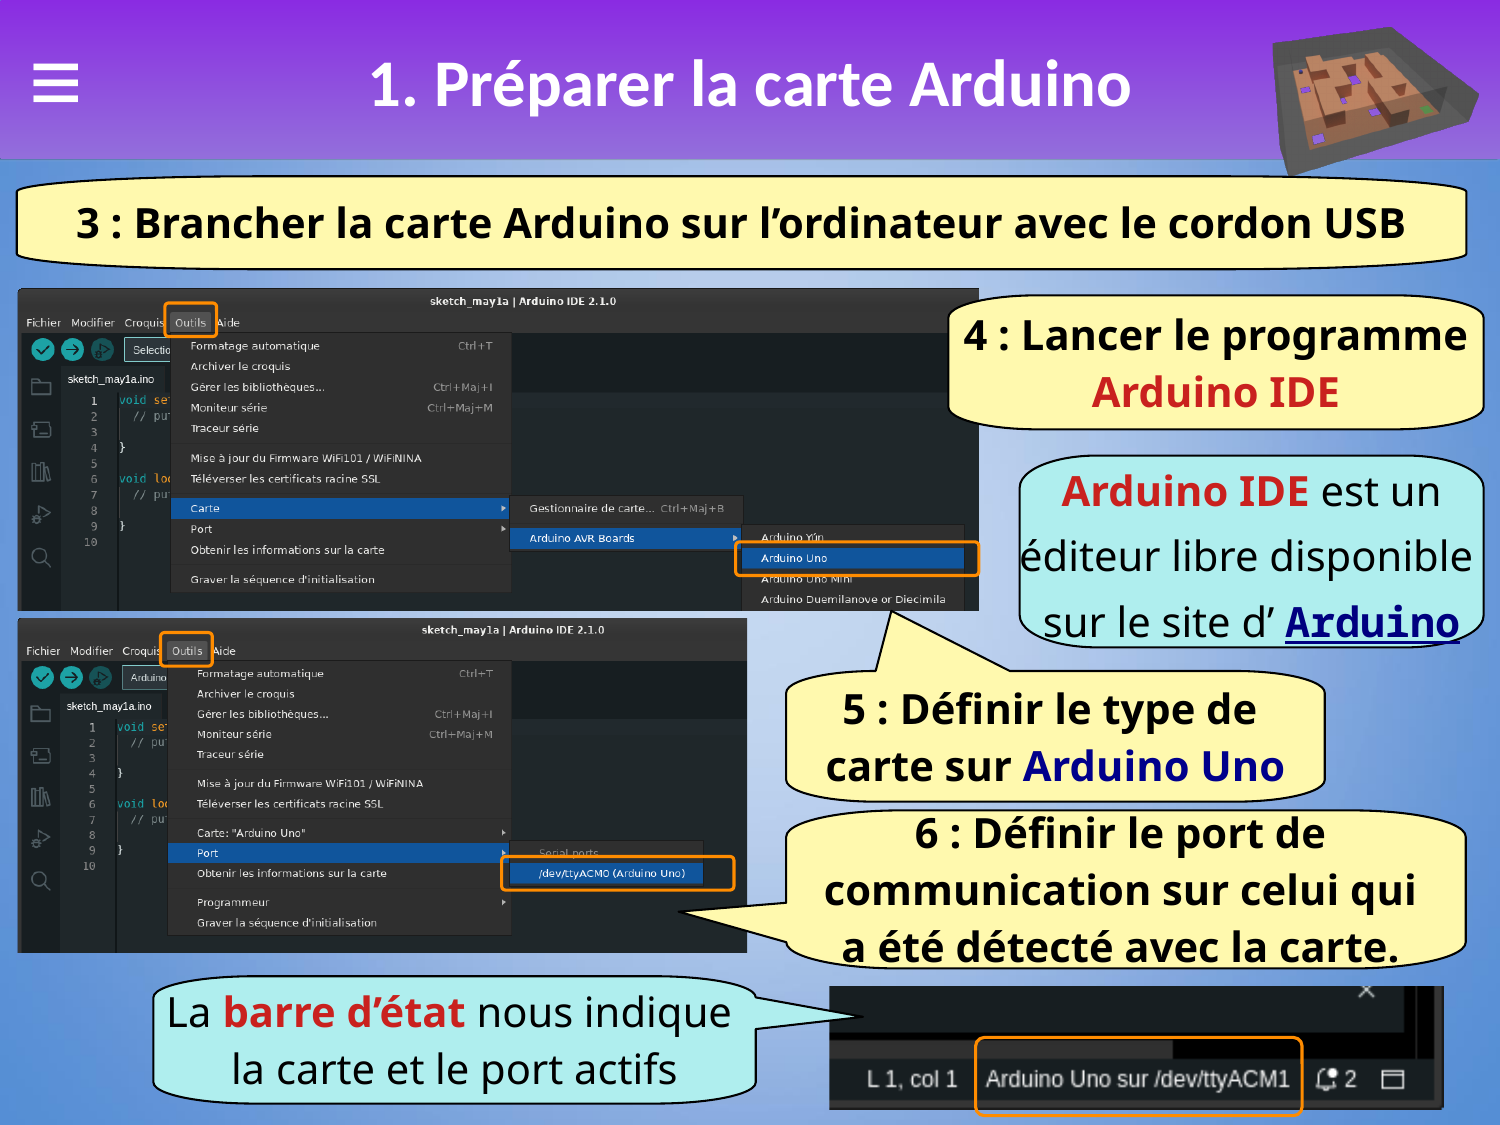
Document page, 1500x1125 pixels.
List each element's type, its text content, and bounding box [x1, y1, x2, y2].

text_box 4 : Lancer le programme Arduino IDE [948, 295, 1484, 430]
text_box 6 : Définir le port de communication sur celui qui a été détecté avec la carte. [678, 810, 1466, 969]
text_box 5 : Définir le type de carte sur Arduino Uno [786, 610, 1325, 802]
text_box La barre d’état nous indique la carte et le port actifs [153, 976, 863, 1104]
text_box Arduino IDE est un éditeur libre disponible sur le site d’ Arduino [1019, 455, 1484, 648]
text_box 3 : Brancher la carte Arduino sur l’ordinateur avec le cordon USB [16, 176, 1467, 270]
picture [0, 27, 1500, 1125]
text_box 1. Préparer la carte Arduino [0, 0, 1500, 159]
text_box ≡ [14, 23, 101, 141]
